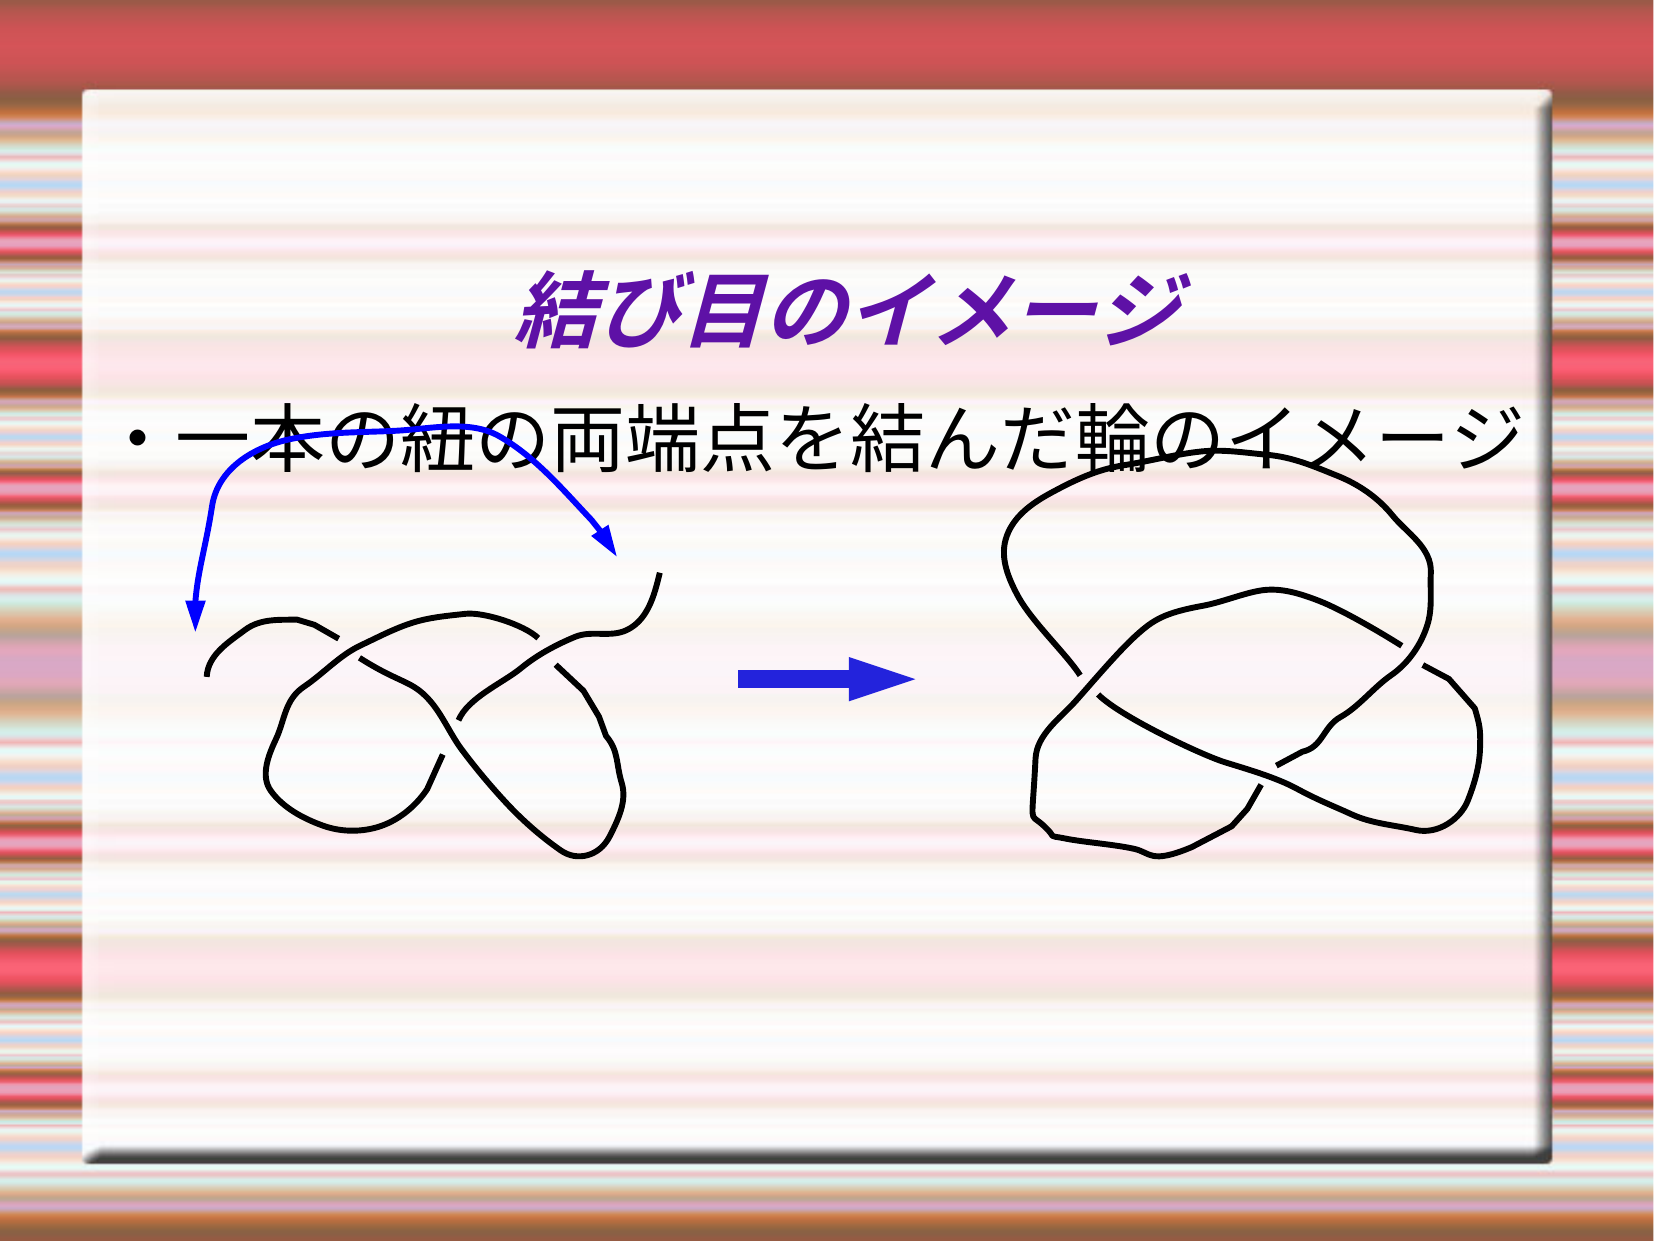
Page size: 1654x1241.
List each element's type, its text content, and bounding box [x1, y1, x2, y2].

text_box 結び目のイメージ [501, 184, 1182, 384]
picture [0, 0, 1654, 1241]
text_box ・一本の紐の両端点を結んだ輪のイメージ [88, 324, 1536, 1152]
